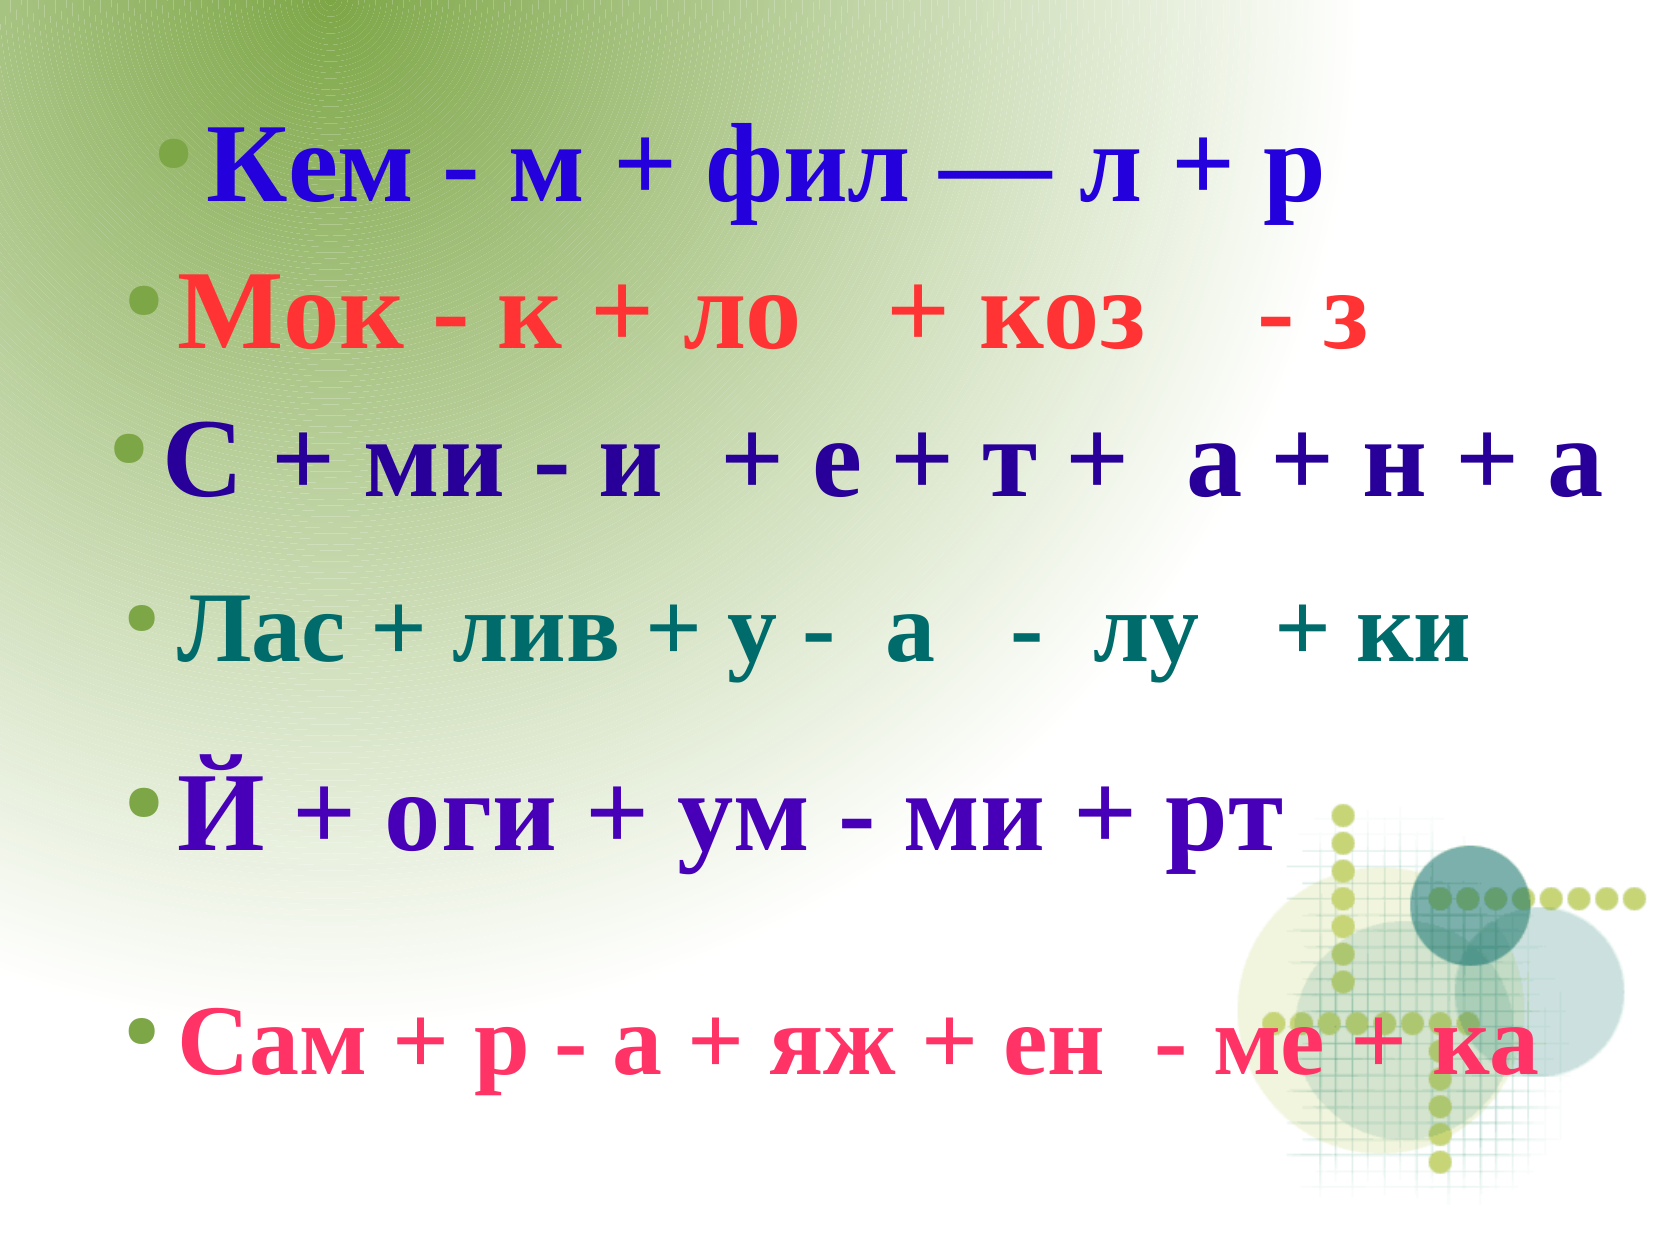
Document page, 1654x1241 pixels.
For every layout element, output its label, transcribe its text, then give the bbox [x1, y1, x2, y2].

list Сам + р - а + яж + ен - ме + ка [88, 974, 1625, 1152]
list Лас + лив + у - а - лу + ки [88, 561, 1506, 709]
list Кем - м + фил — л + р [118, 88, 1595, 236]
list Мок - к + ло + коз - з [88, 236, 1595, 383]
list С + ми - и + е + т + а + н + а [73, 383, 1625, 532]
list Й + оги + ум - ми + рт [88, 738, 1531, 945]
